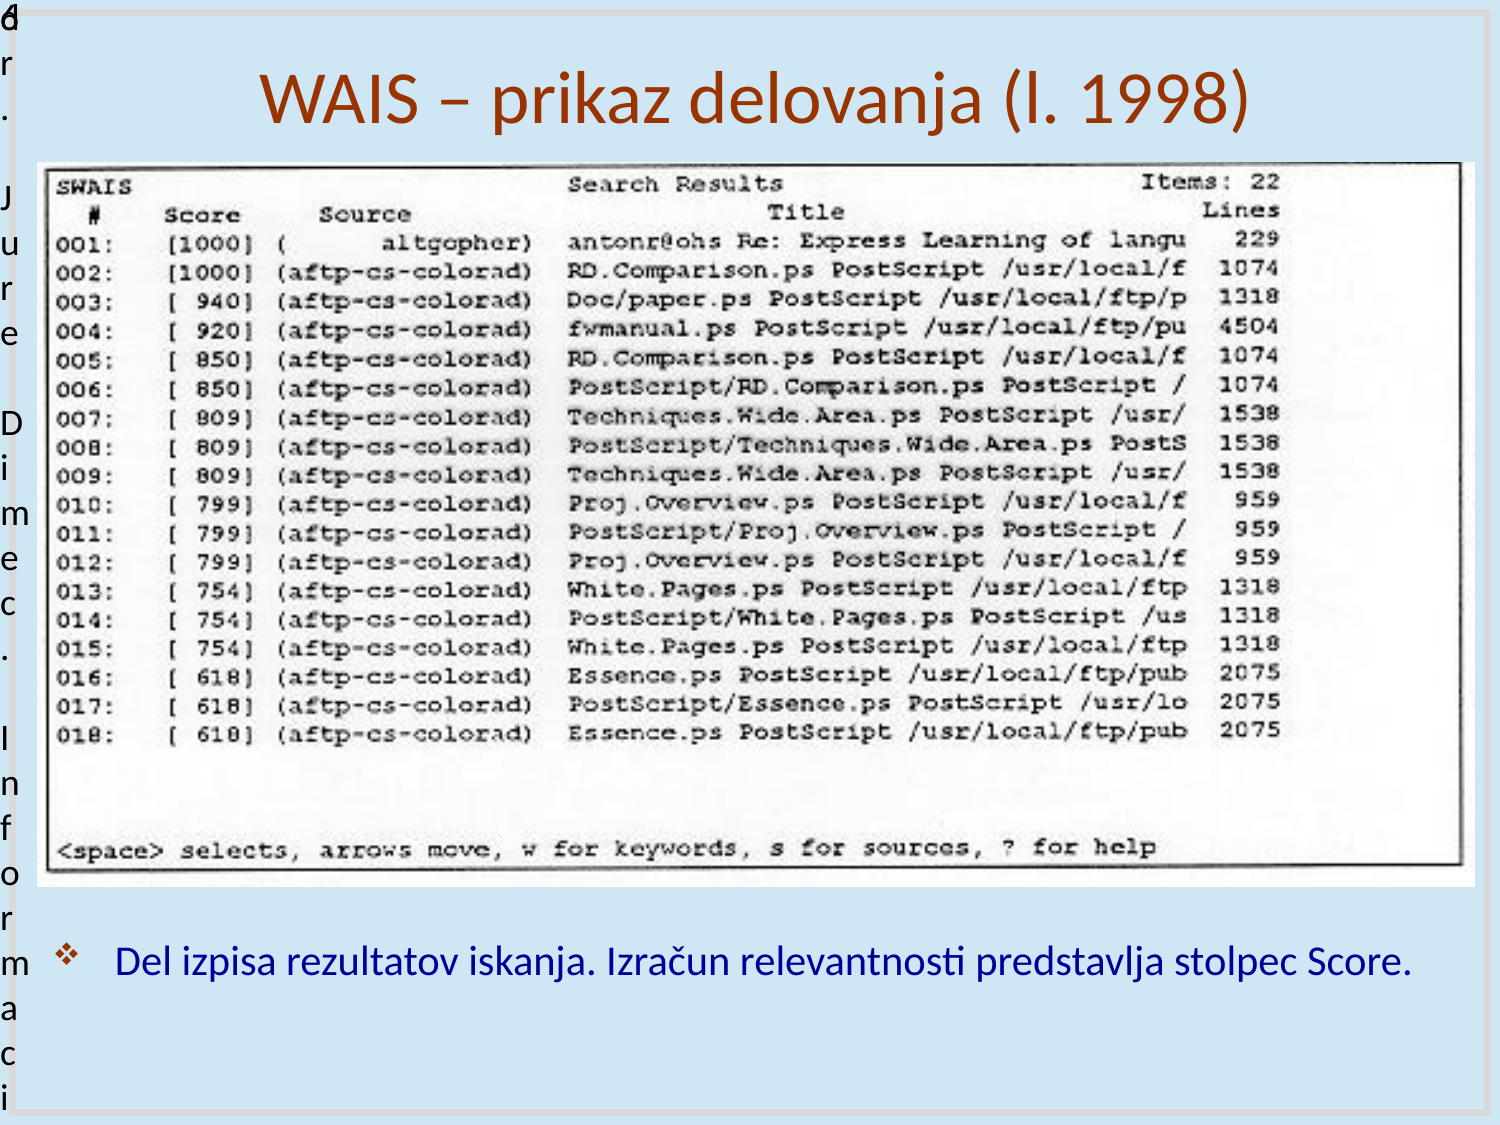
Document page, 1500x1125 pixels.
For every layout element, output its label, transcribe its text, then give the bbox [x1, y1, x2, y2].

picture [37, 162, 1475, 887]
list Del izpisa rezultatov iskanja. Izračun relevantnosti predstavlja stolpec Score. [37, 924, 1475, 1038]
title WAIS – prikaz delovanja (l. 1998) [37, 37, 1475, 150]
